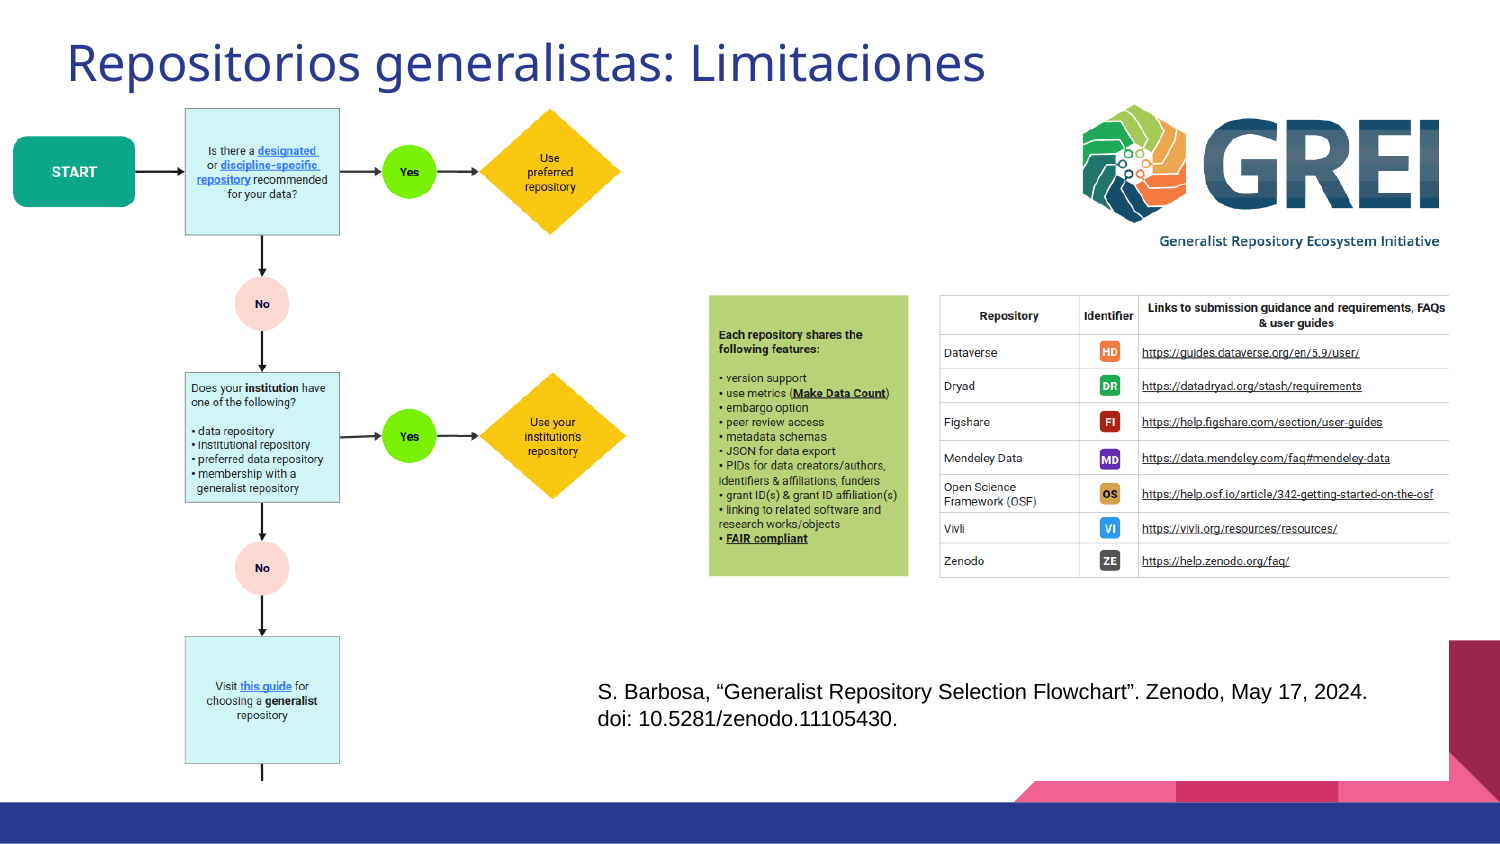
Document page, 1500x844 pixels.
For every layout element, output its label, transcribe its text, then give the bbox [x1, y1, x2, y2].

picture [0, 93, 1449, 781]
text_box S. Barbosa, “Generalist Repository Selection Flowchart”. Zenodo, May 17, 2024. doi: 10.5281/zenodo.11105430. [582, 663, 1408, 746]
title Repositorios generalistas: Limitaciones [51, 12, 1449, 112]
